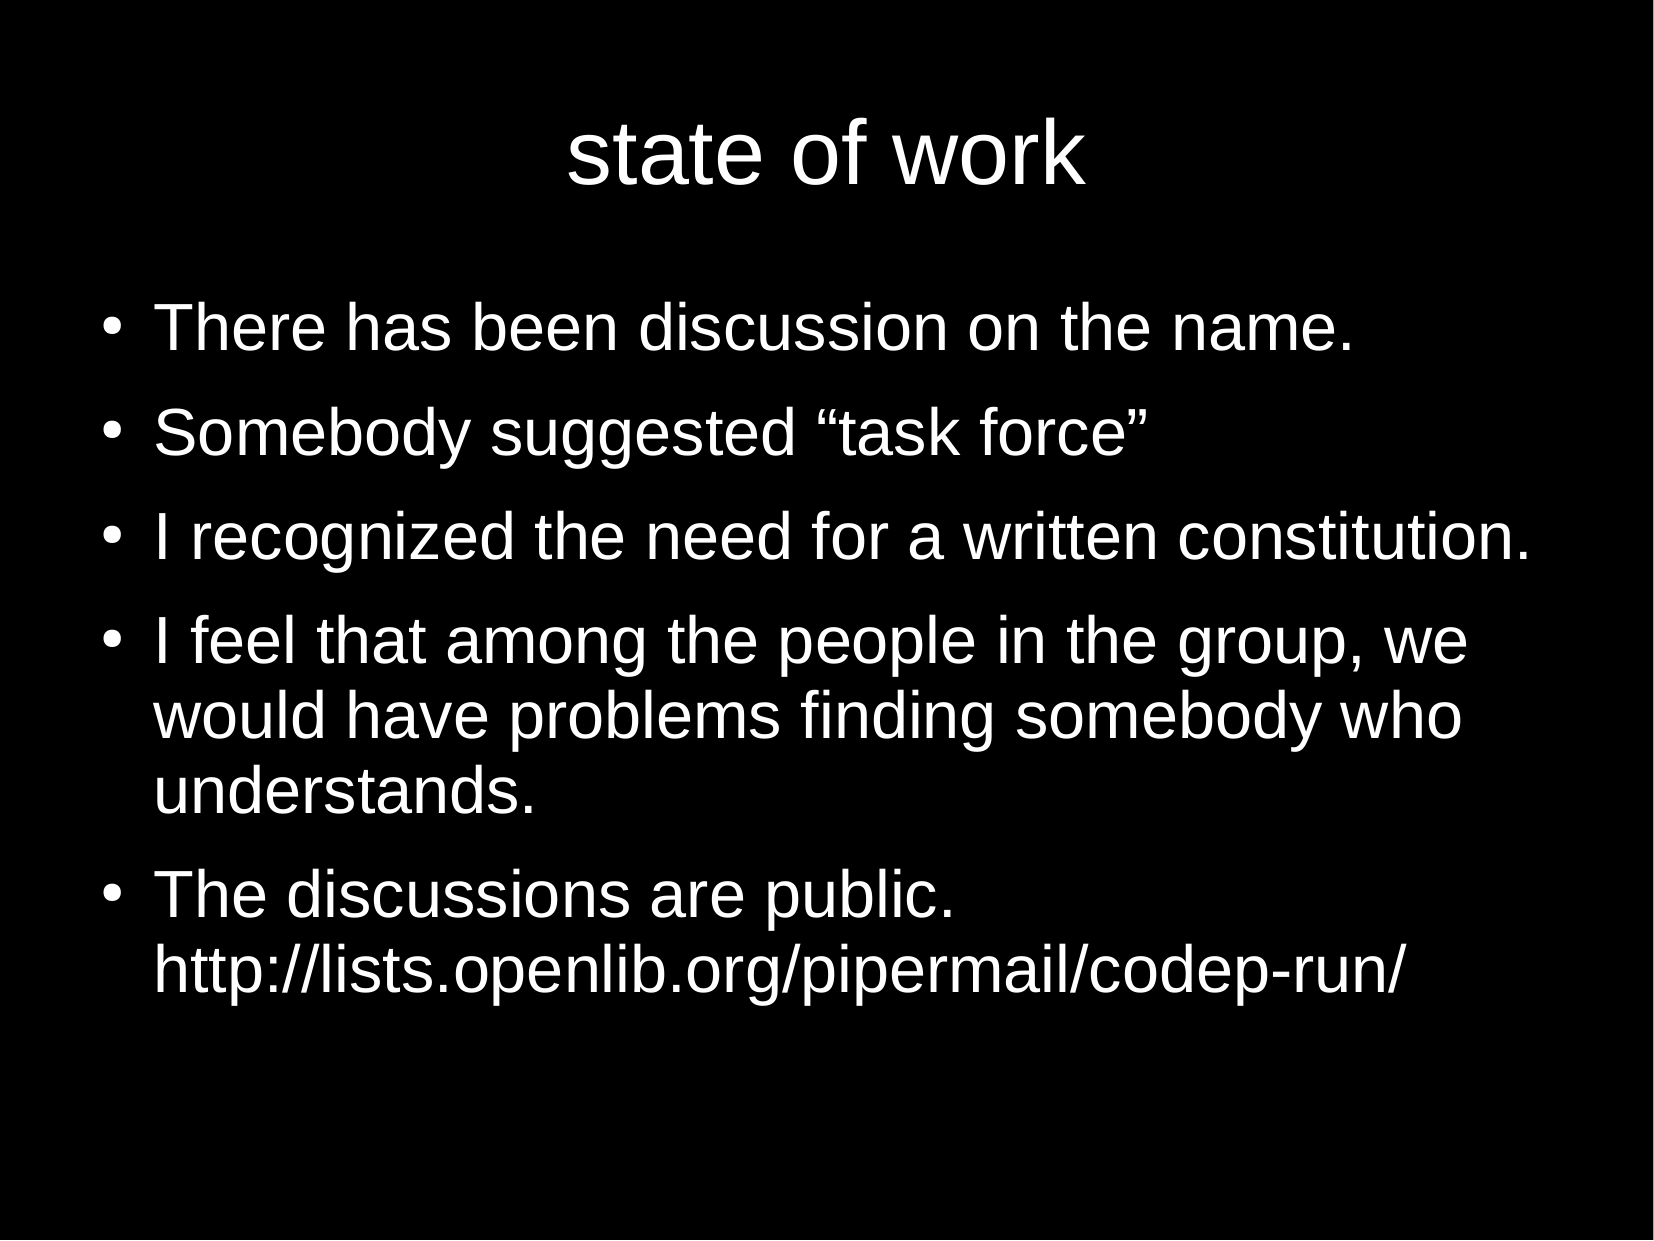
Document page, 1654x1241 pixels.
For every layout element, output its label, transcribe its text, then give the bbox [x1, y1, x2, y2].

list There has been discussion on the name. Somebody suggested “task force” I recognized the need for a written constitution. I feel that among the people in the group, we would have problems finding somebody who understands. The discussions are public. http://lists.openlib.org/pipermail/codep-run/ [82, 290, 1571, 1010]
title state of work [82, 49, 1571, 257]
